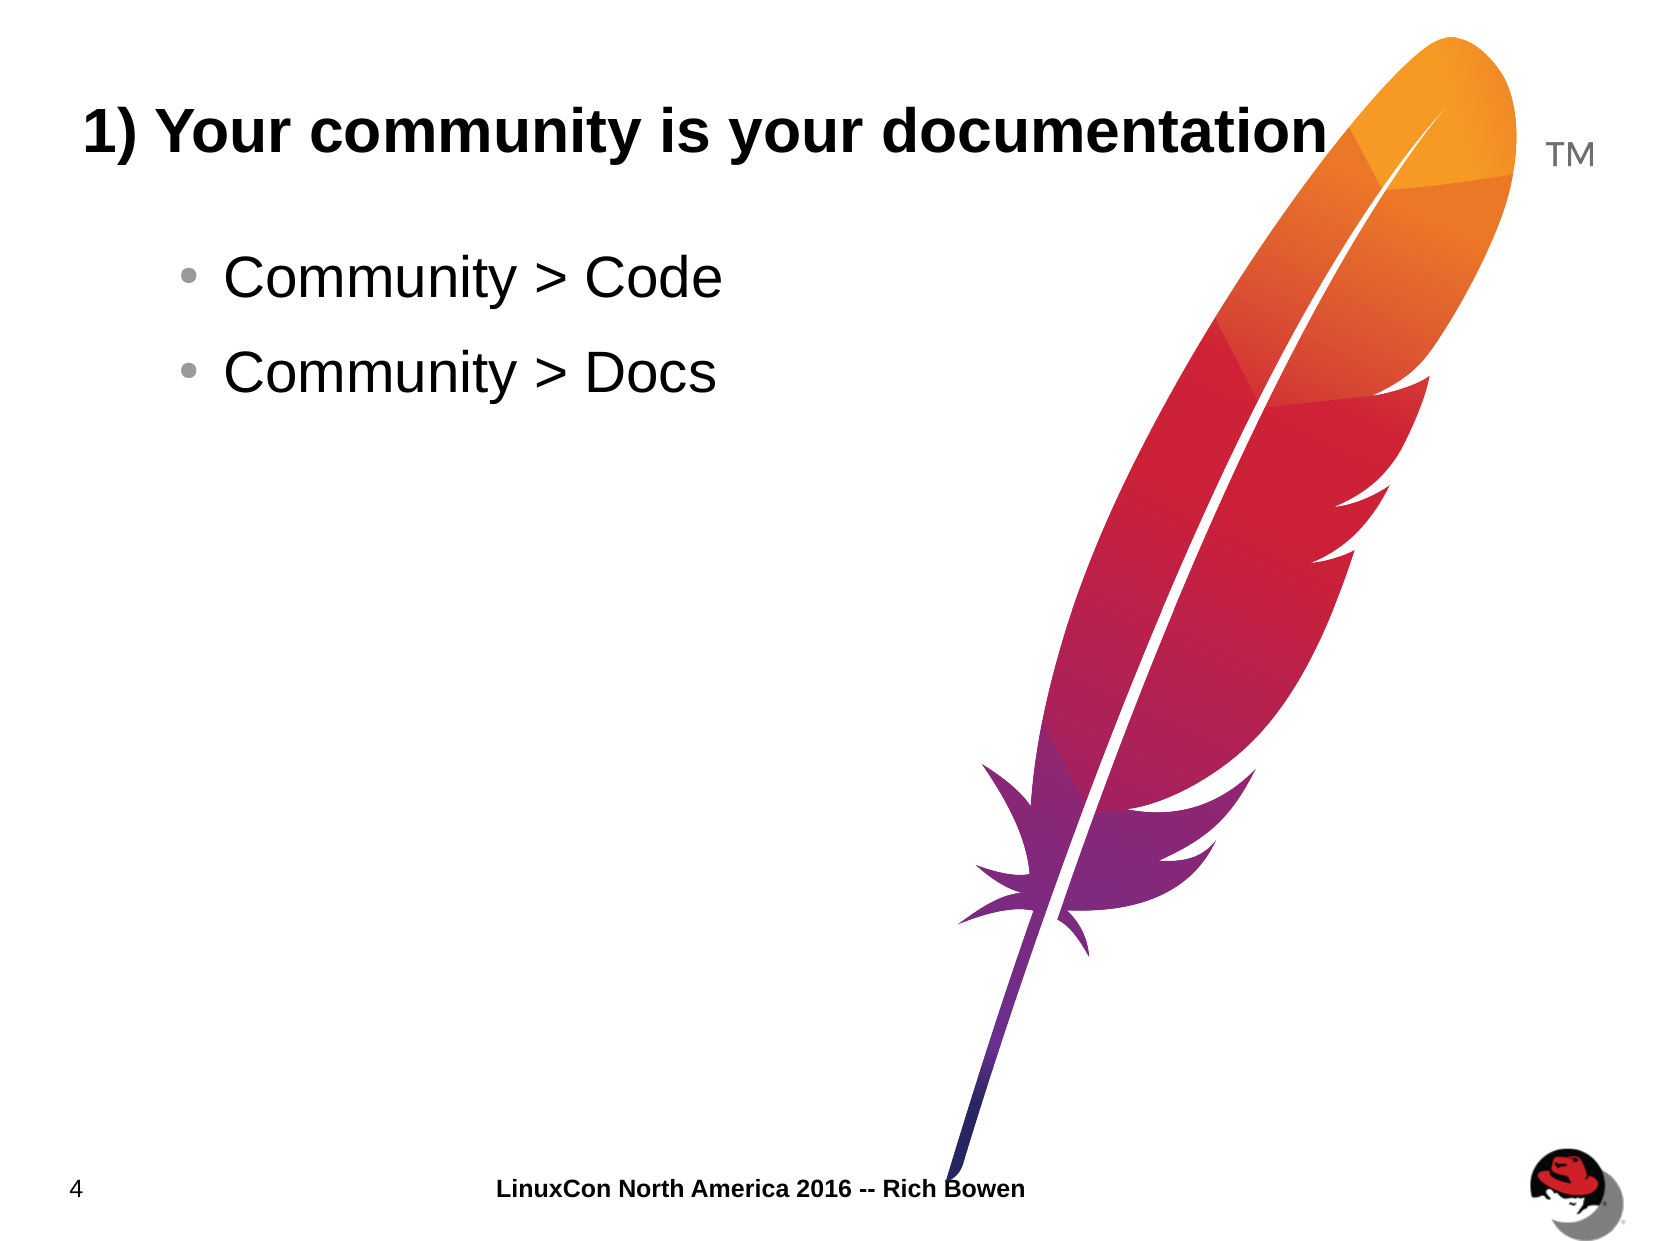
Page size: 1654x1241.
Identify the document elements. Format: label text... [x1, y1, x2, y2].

list Community > Code Community > Docs [86, 244, 945, 1039]
picture [945, 37, 1613, 1224]
title 1) Your community is your documentation [82, 37, 945, 226]
